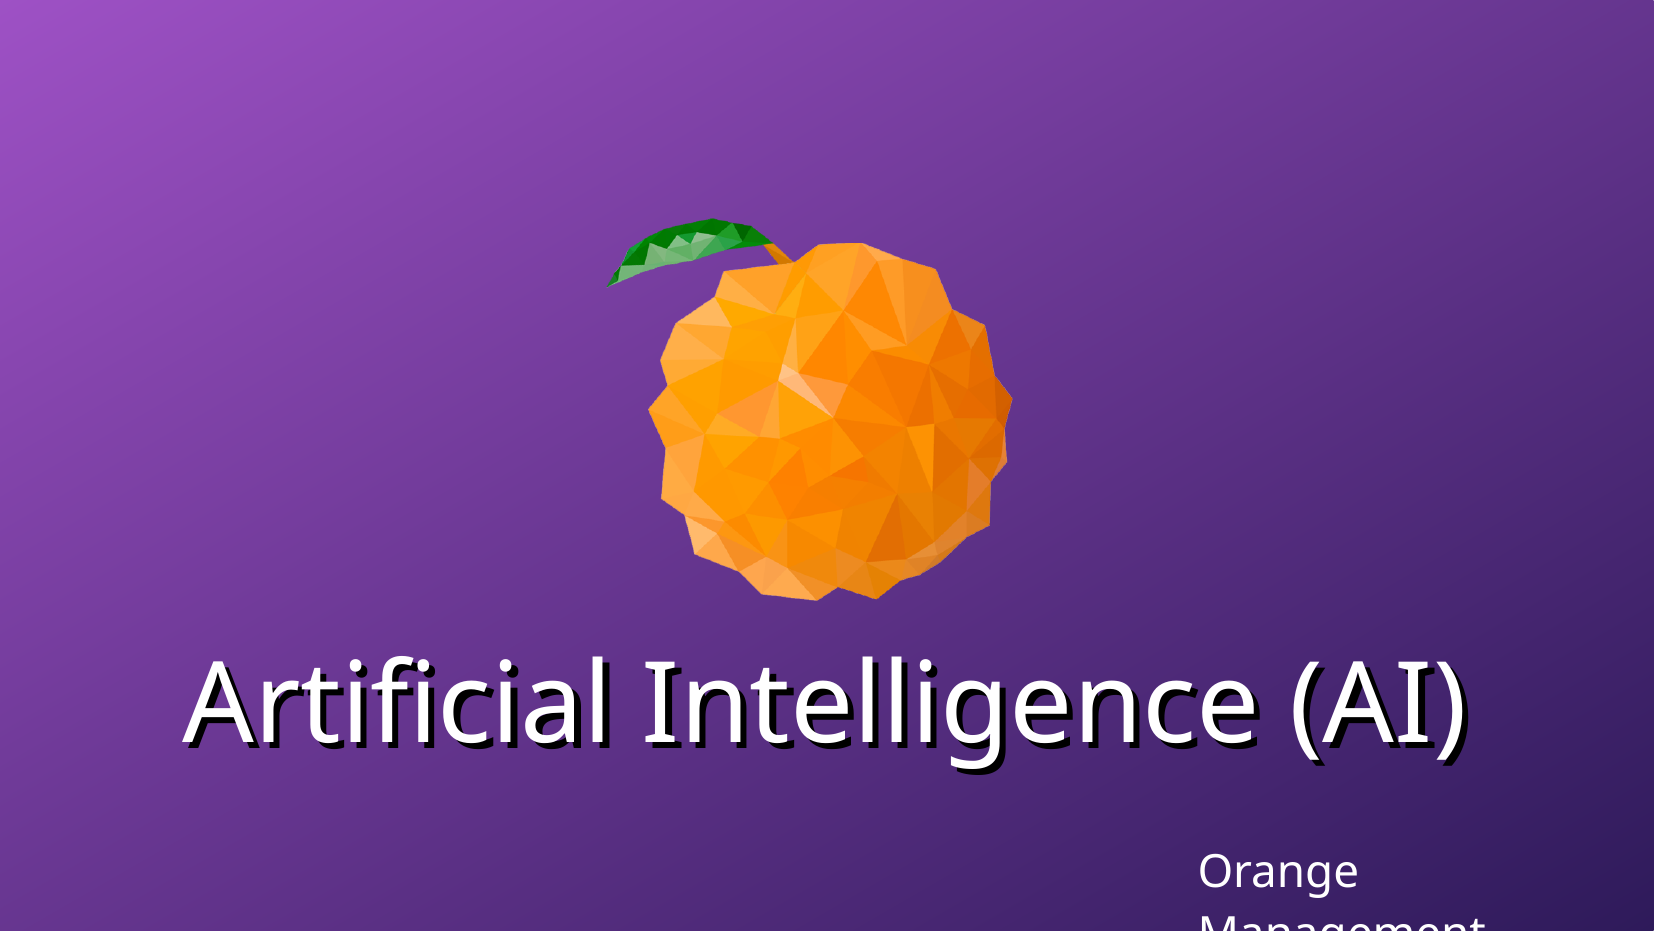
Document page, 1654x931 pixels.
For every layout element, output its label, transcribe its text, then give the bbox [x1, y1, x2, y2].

text_box [1326, 927, 1337, 931]
text_box [1450, 927, 1461, 931]
text_box Artificial Intelligence (AI) [105, 614, 1546, 781]
text_box Orange Management [1182, 830, 1648, 907]
text_box [1381, 927, 1391, 931]
text_box [0, 0, 1654, 931]
text_box [1205, 921, 1209, 931]
text_box [1396, 927, 1407, 931]
text_box [1423, 927, 1434, 931]
picture [606, 218, 1013, 601]
text_box [1355, 927, 1366, 931]
text_box [1273, 927, 1284, 931]
